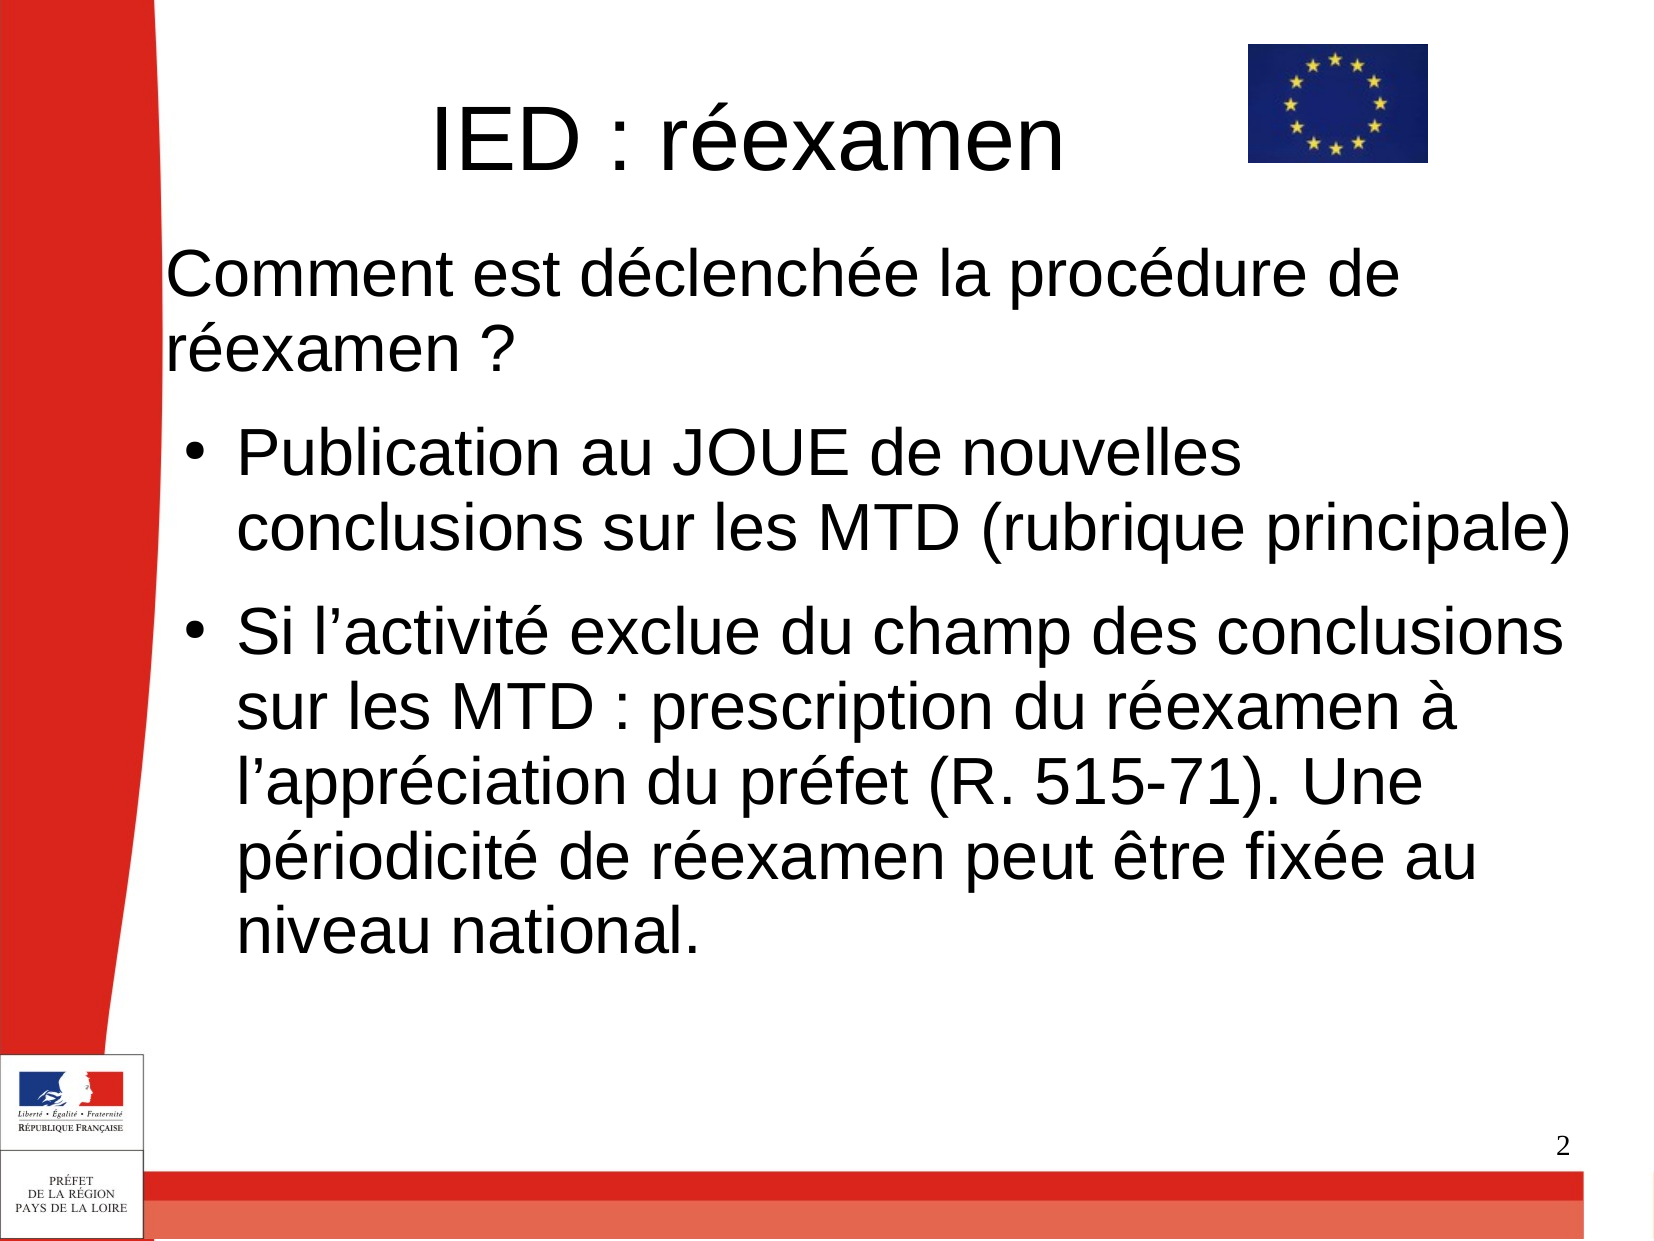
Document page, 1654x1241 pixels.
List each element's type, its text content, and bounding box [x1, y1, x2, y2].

list Comment est déclenchée la procédure de réexamen ? Publication au JOUE de nouvelles conclusions sur les MTD (rubrique principale) Si l’activité exclue du champ des conclusions sur les MTD : prescription du réexamen à l’appréciation du préfet (R. 515-71). Une périodicité de réexamen peut être fixée au niveau national. [165, 236, 1595, 1116]
picture [0, 0, 1654, 1241]
title IED : réexamen [4, 34, 1493, 243]
